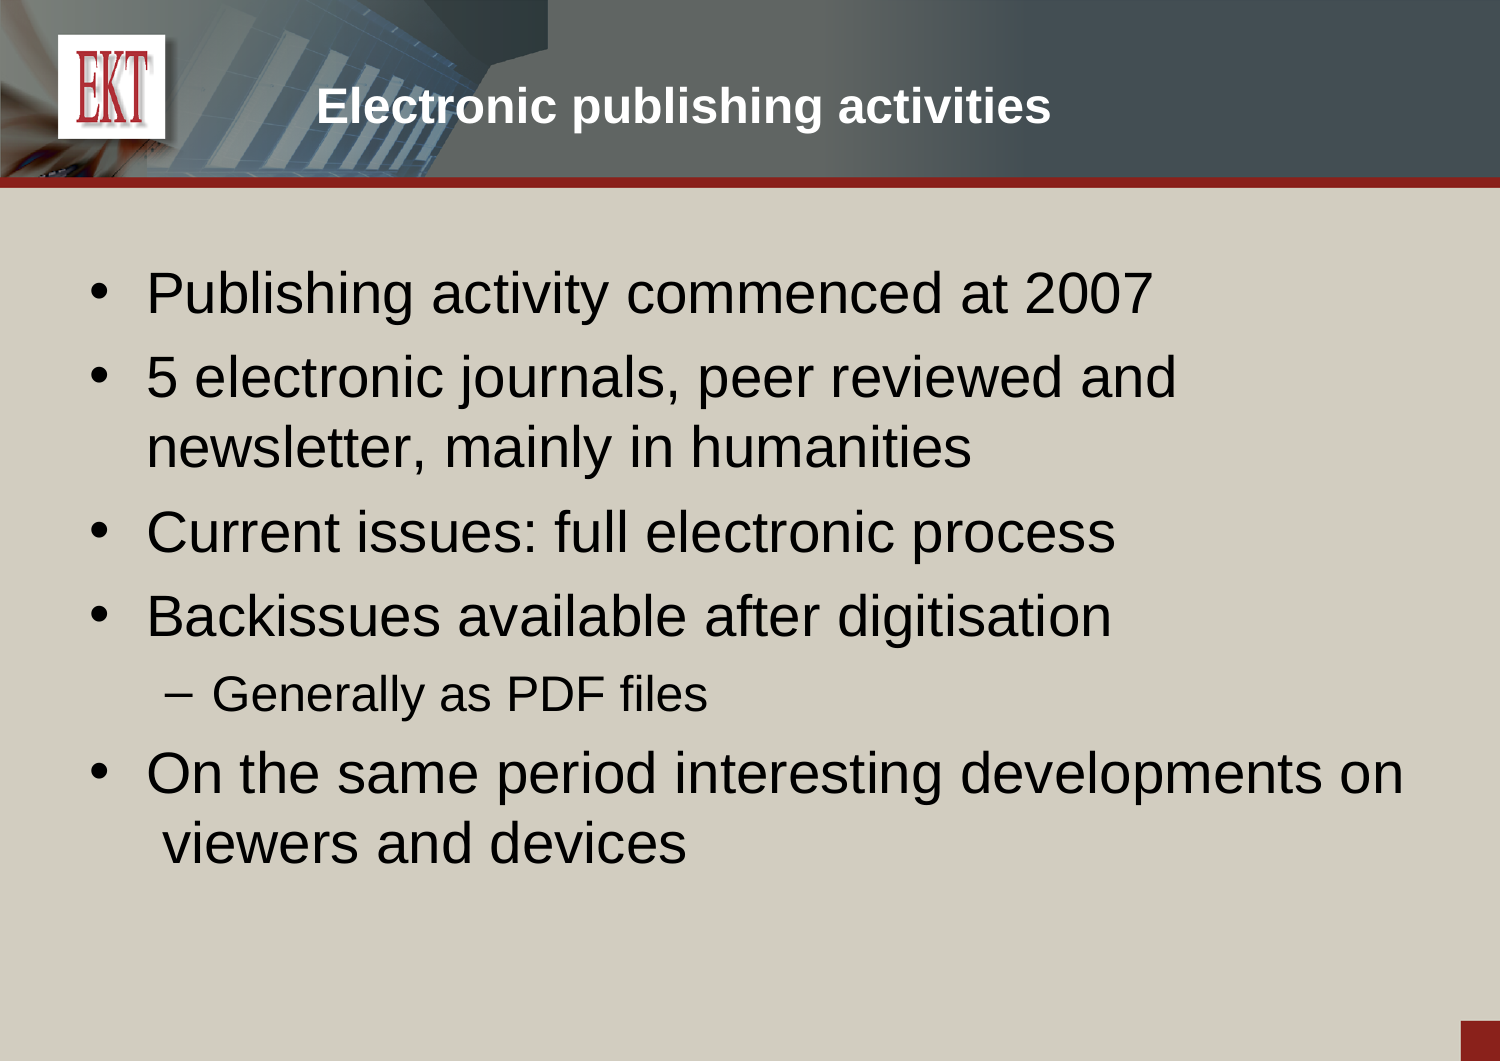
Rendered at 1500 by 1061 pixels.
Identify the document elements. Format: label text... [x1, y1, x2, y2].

title Electronic publishing activities [301, 42, 1426, 165]
picture [0, 0, 1500, 1061]
list Publishing activity commenced at 2007 5 electronic journals, peer reviewed and newsletter, mainly in humanities Current issues: full electronic process Backissues available after digitisation Generally as PDF files On the same period interesting developments on viewers and devices [75, 247, 1426, 968]
